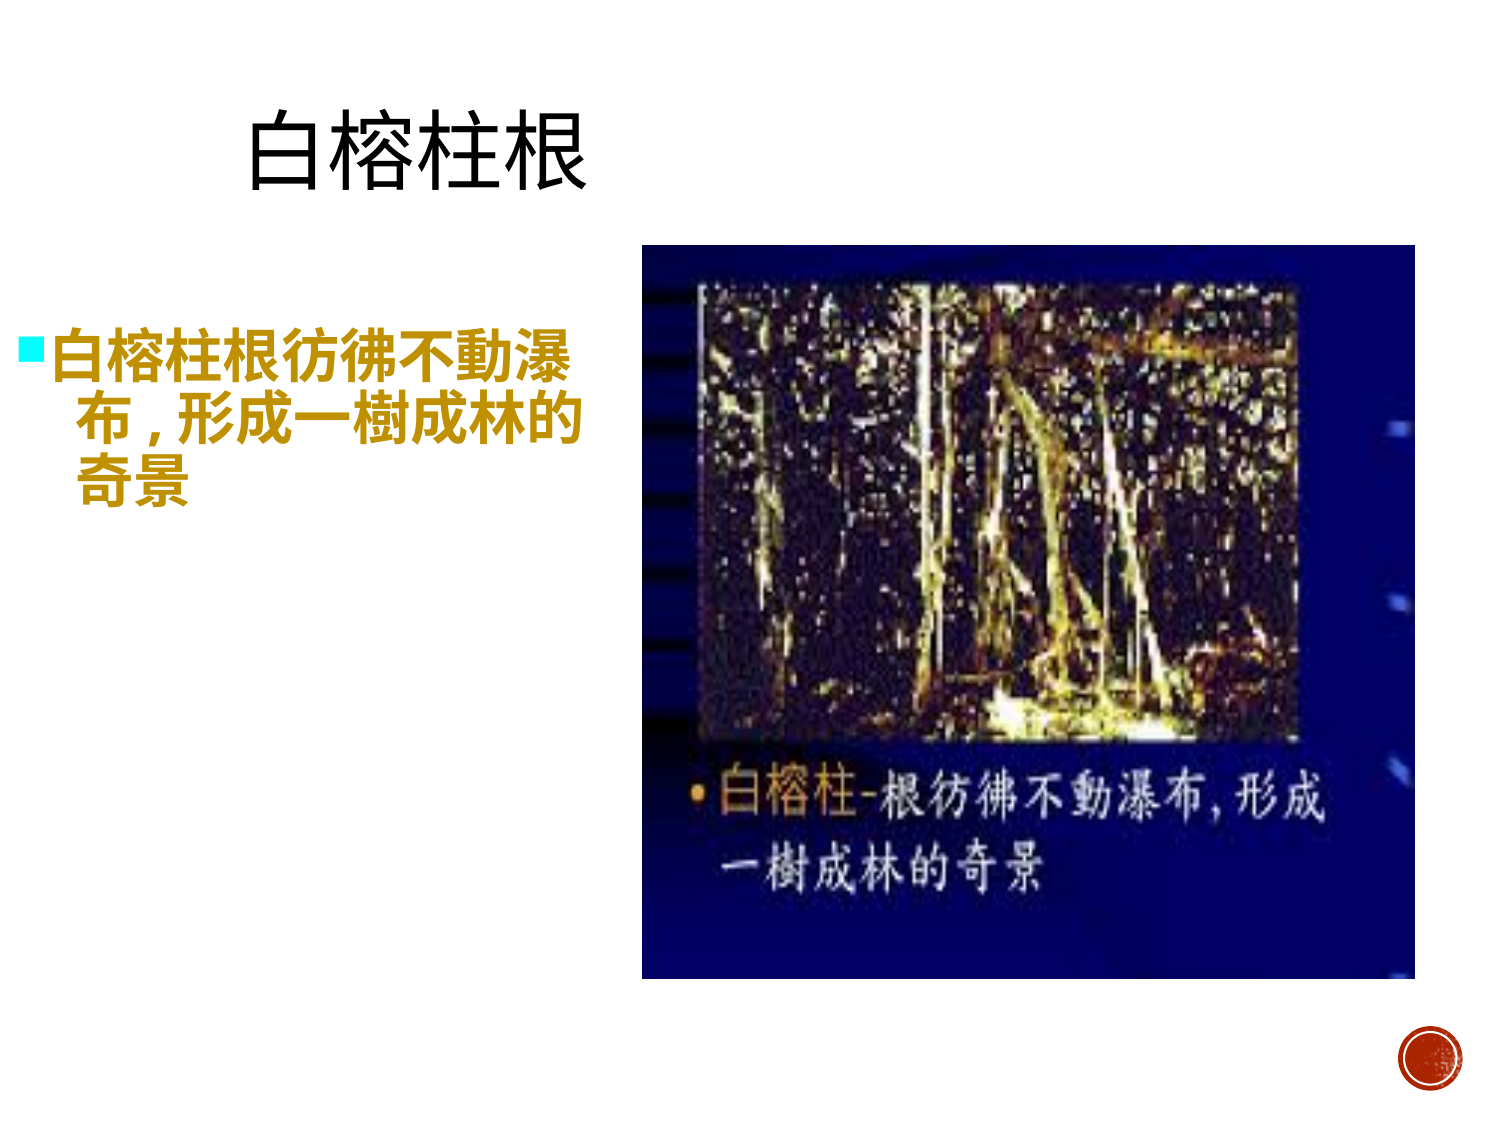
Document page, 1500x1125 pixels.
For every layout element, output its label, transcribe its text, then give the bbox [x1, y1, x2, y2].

list 白榕柱根彷彿不動瀑布,形成一樹成林的奇景 [0, 319, 625, 995]
picture [642, 245, 1415, 979]
title 白榕柱根 [225, 99, 1500, 288]
